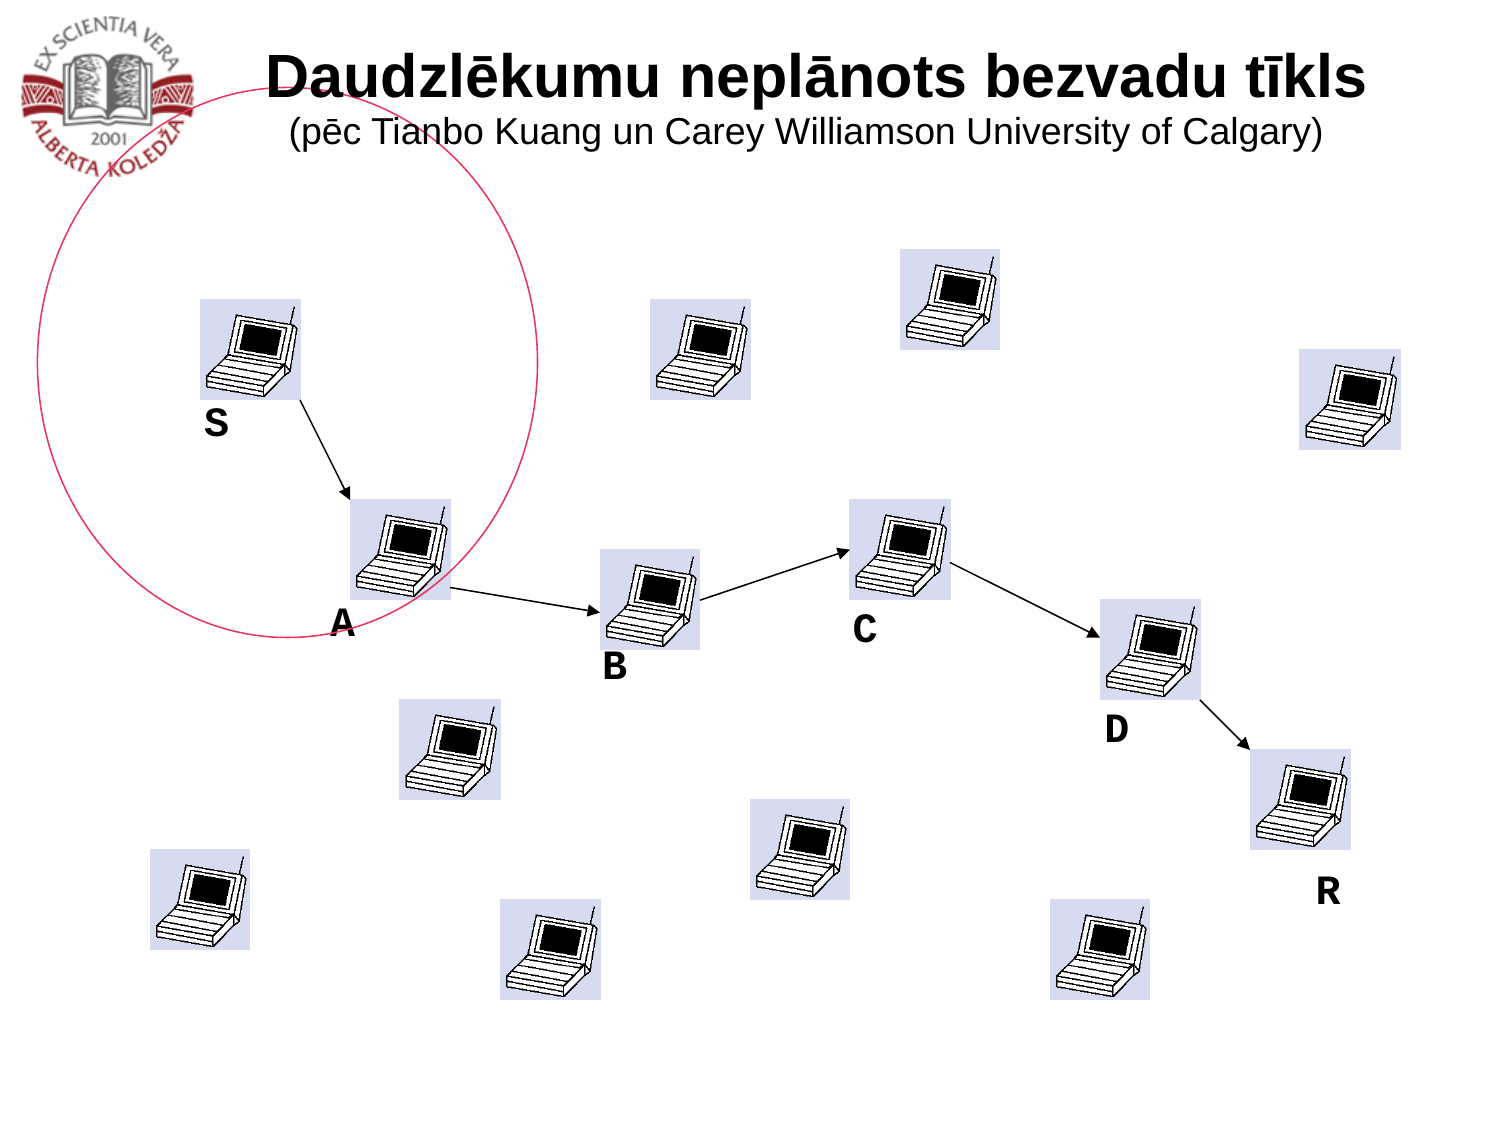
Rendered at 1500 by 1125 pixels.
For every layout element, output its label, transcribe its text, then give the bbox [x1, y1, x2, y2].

text_box D [1089, 692, 1145, 759]
text_box S [189, 387, 244, 454]
chart [1250, 750, 1351, 850]
chart [900, 249, 1000, 351]
text_box A [315, 624, 370, 653]
chart [415, 573, 451, 601]
text_box A [315, 587, 370, 634]
text_box R [1300, 855, 1356, 921]
chart [200, 299, 301, 400]
chart [1100, 600, 1201, 700]
chart [650, 299, 751, 400]
picture [21, 16, 194, 177]
text_box C [837, 592, 893, 659]
chart [500, 900, 601, 1000]
text_box B [587, 630, 642, 696]
text_box A [339, 612, 346, 625]
title Daudzlēkumu neplānots bezvadu tīkls (pēc Tianbo Kuang un Carey Williamson University of Calgary) [187, 42, 1425, 153]
chart [750, 800, 850, 901]
chart [600, 549, 700, 651]
chart [150, 849, 250, 951]
chart [350, 500, 451, 601]
chart [1299, 350, 1401, 451]
chart [399, 699, 501, 801]
picture [105, 112, 194, 177]
chart [1050, 900, 1150, 1000]
chart [849, 500, 951, 601]
